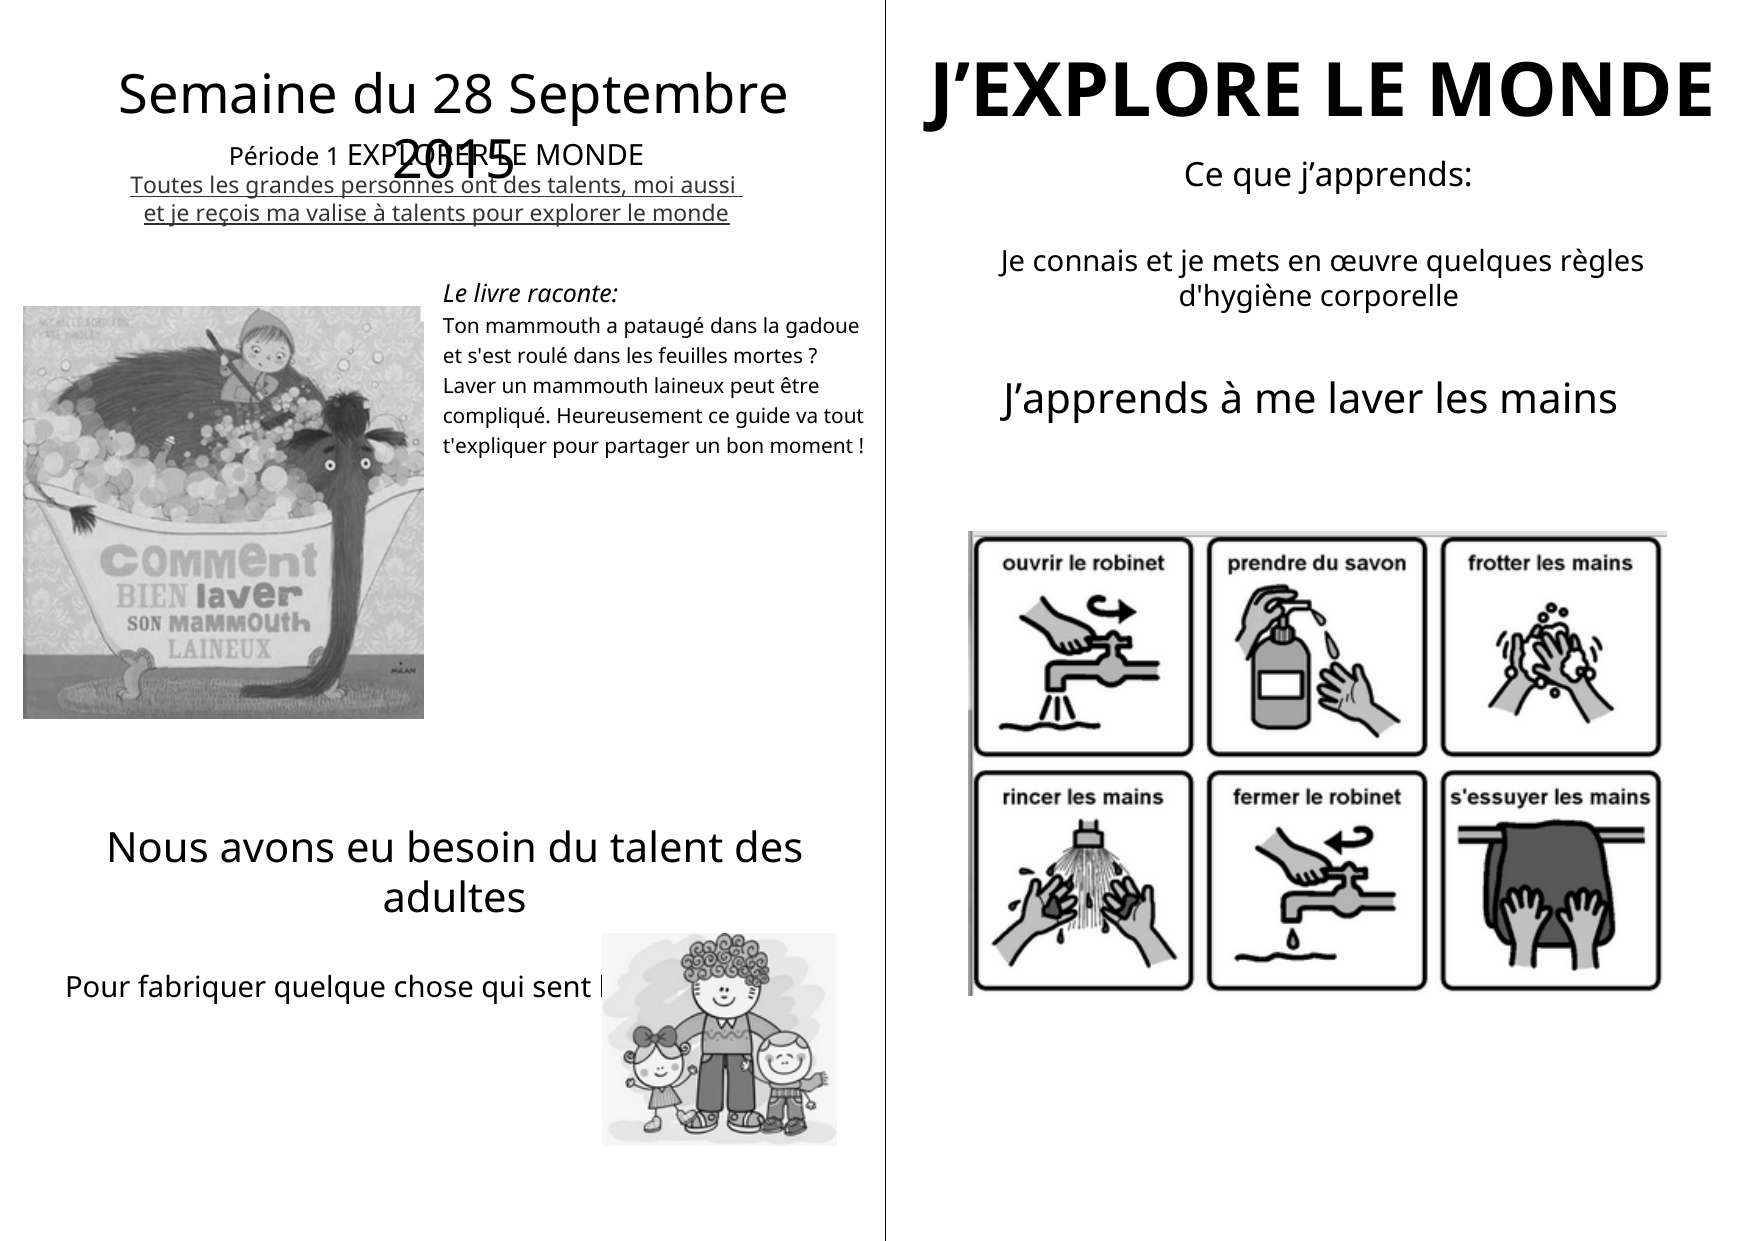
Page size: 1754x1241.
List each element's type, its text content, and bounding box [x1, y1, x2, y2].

text_box J’EXPLORE LE MONDE [921, 35, 1725, 1170]
picture [602, 933, 837, 1146]
text_box Je connais et je mets en œuvre quelques règles d'hygiène corporelle [933, 236, 1713, 349]
text_box Le livre raconte: Ton mammouth a pataugé dans la gadoue et s'est roulé dans les feuilles mortes ? Laver un mammouth laineux peut être compliqué. Heureusement ce guide va tout t'expliquer pour partager un bon moment ! [436, 271, 874, 792]
text_box Pour fabriquer quelque chose qui sent bon [59, 962, 602, 1093]
text_box J’apprends à me laver les mains [944, 366, 1678, 497]
text_box Nous avons eu besoin du talent des adultes [70, 814, 839, 1182]
text_box Période 1 EXPLORER LE MONDE Toutes les grandes personnes ont des talents, moi aussi et je reçois ma valise à talents pour explorer le monde [11, 130, 862, 284]
text_box Semaine du 28 Septembre 2015 [46, 53, 863, 148]
picture [23, 306, 424, 719]
picture [968, 531, 1667, 996]
text_box Ce que j’apprends: [1098, 147, 1560, 213]
